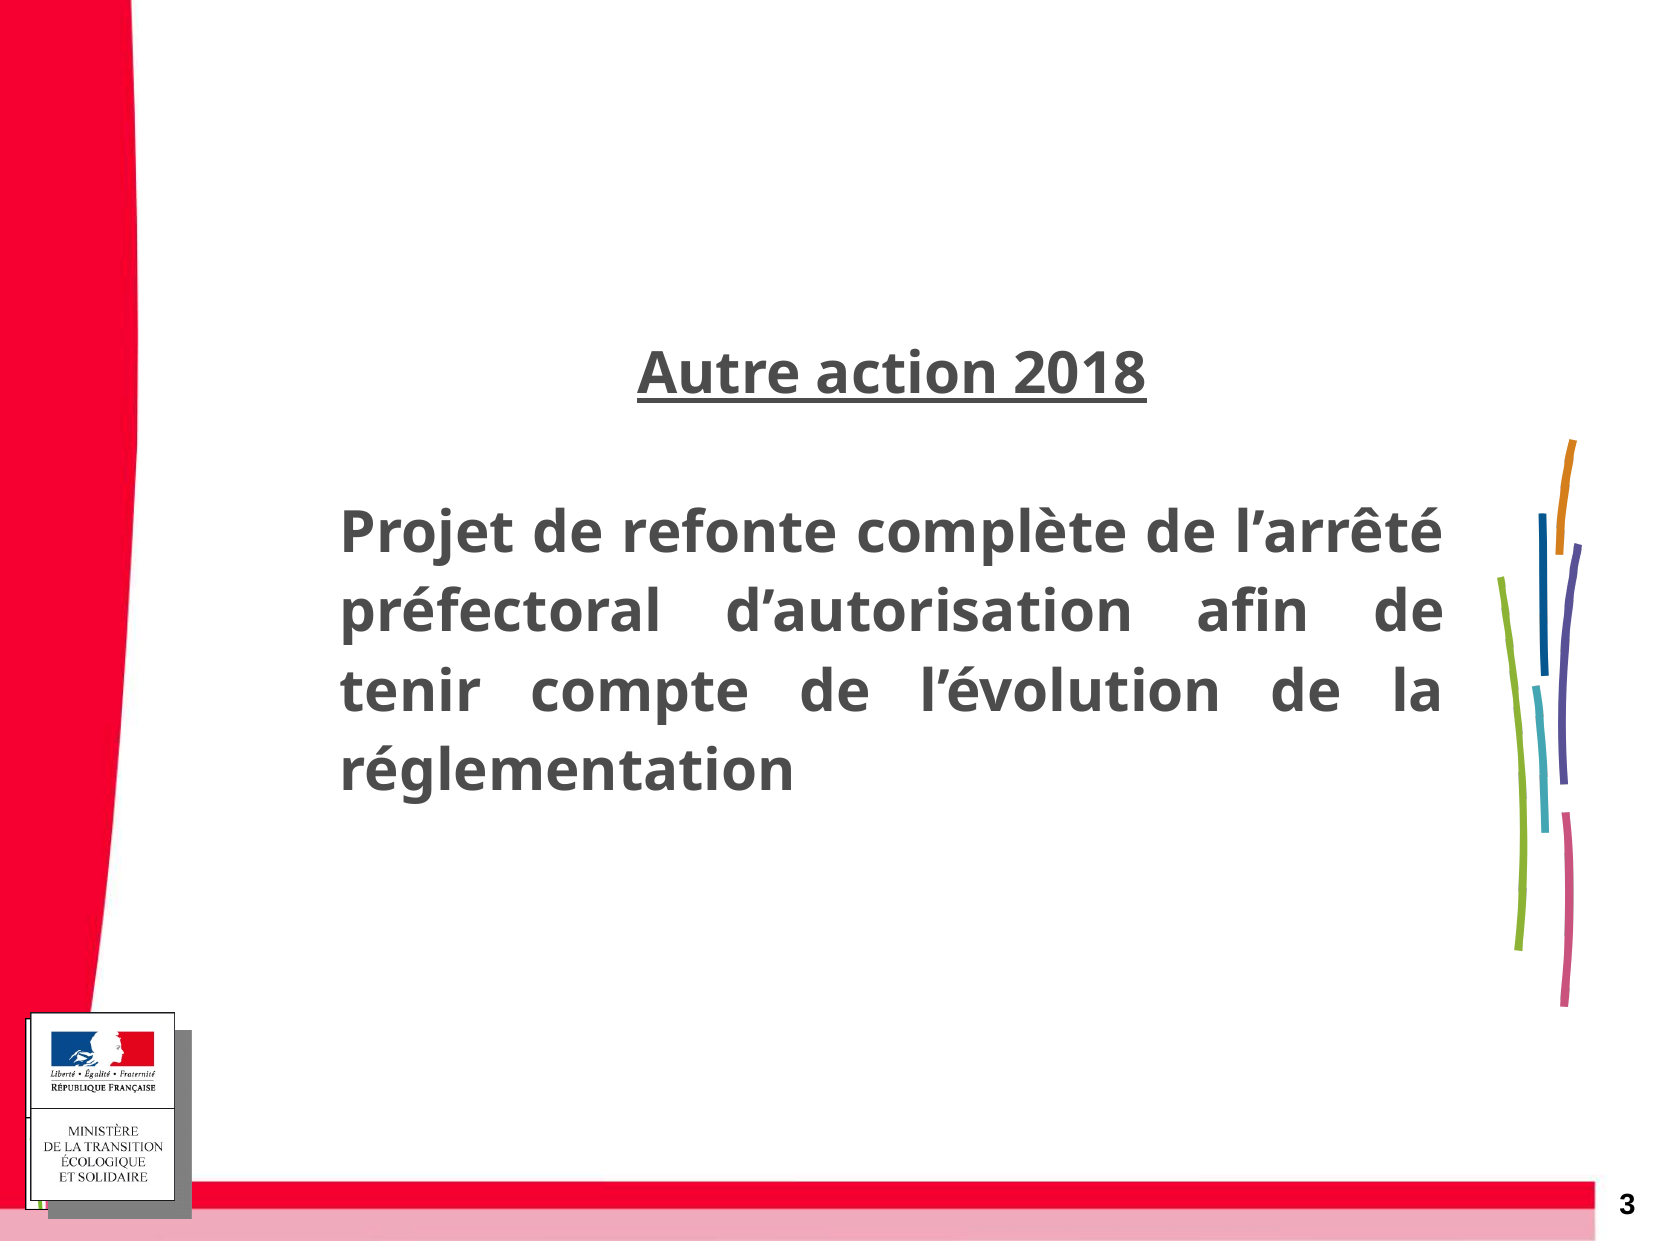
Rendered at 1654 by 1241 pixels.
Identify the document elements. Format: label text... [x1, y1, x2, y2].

picture [0, 0, 1654, 1241]
text_box Autre action 2018 Projet de refonte complète de l’arrêté préfectoral d’autorisation afin de tenir compte de l’évolution de la réglementation [339, 275, 1445, 1023]
